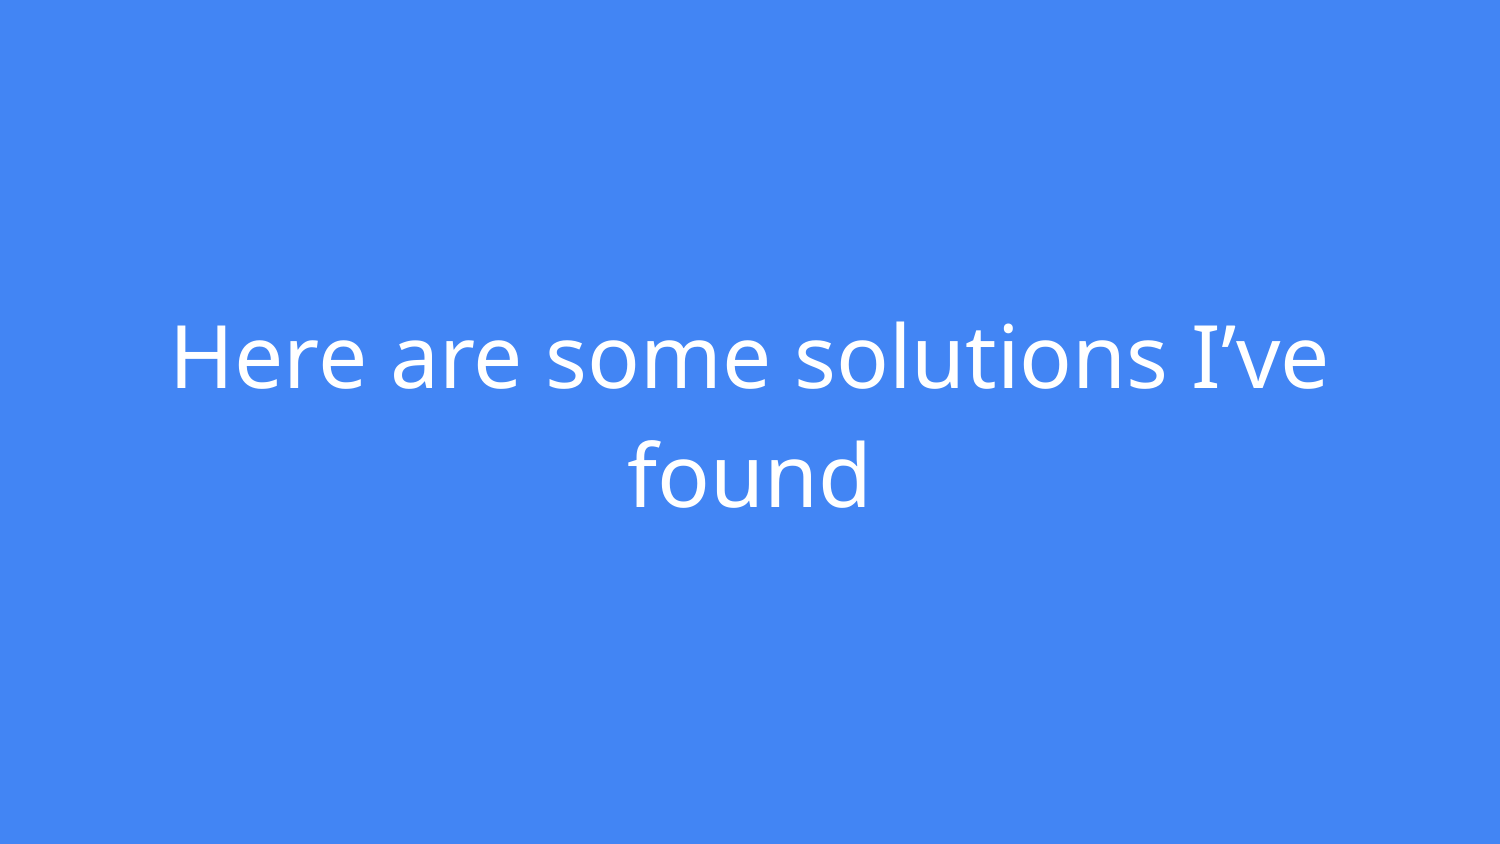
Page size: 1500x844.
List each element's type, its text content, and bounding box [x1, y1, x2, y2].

title Here are some solutions I’ve found [75, 58, 1425, 771]
